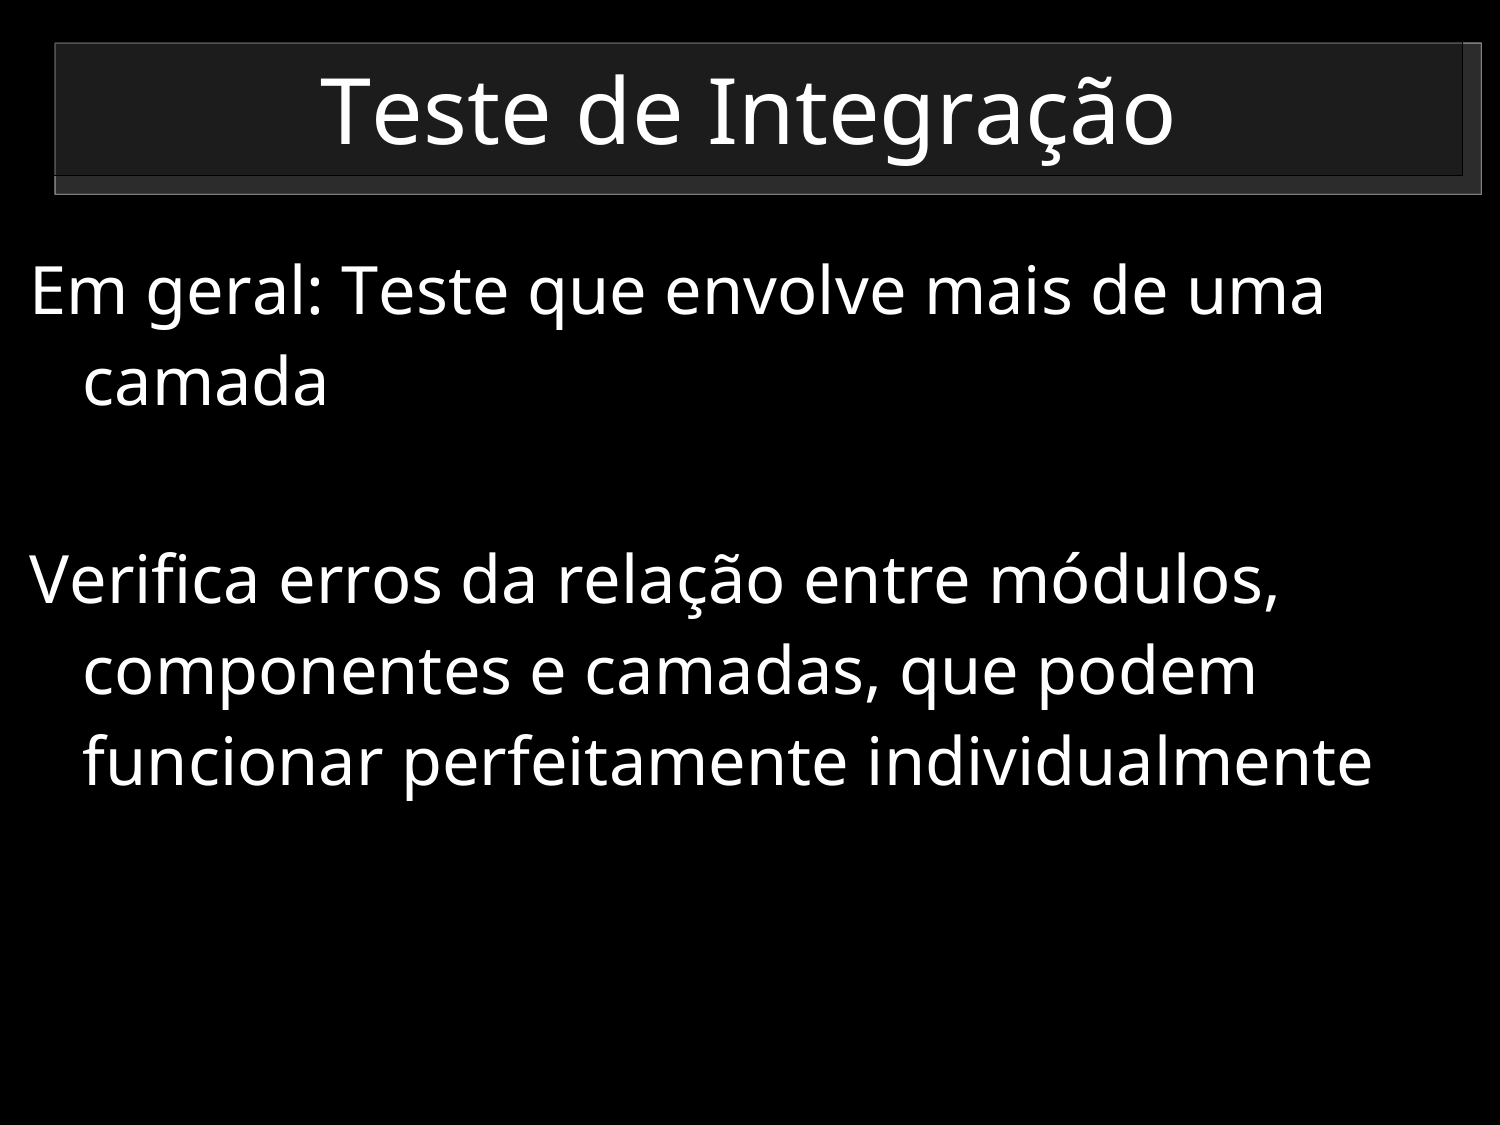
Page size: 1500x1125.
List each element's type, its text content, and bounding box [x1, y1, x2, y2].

title Teste de Integração [29, 38, 1469, 180]
list Em geral: Teste que envolve mais de uma camada Verifica erros da relação entre módulos, componentes e camadas, que podem funcionar perfeitamente individualmente [29, 243, 1469, 1073]
